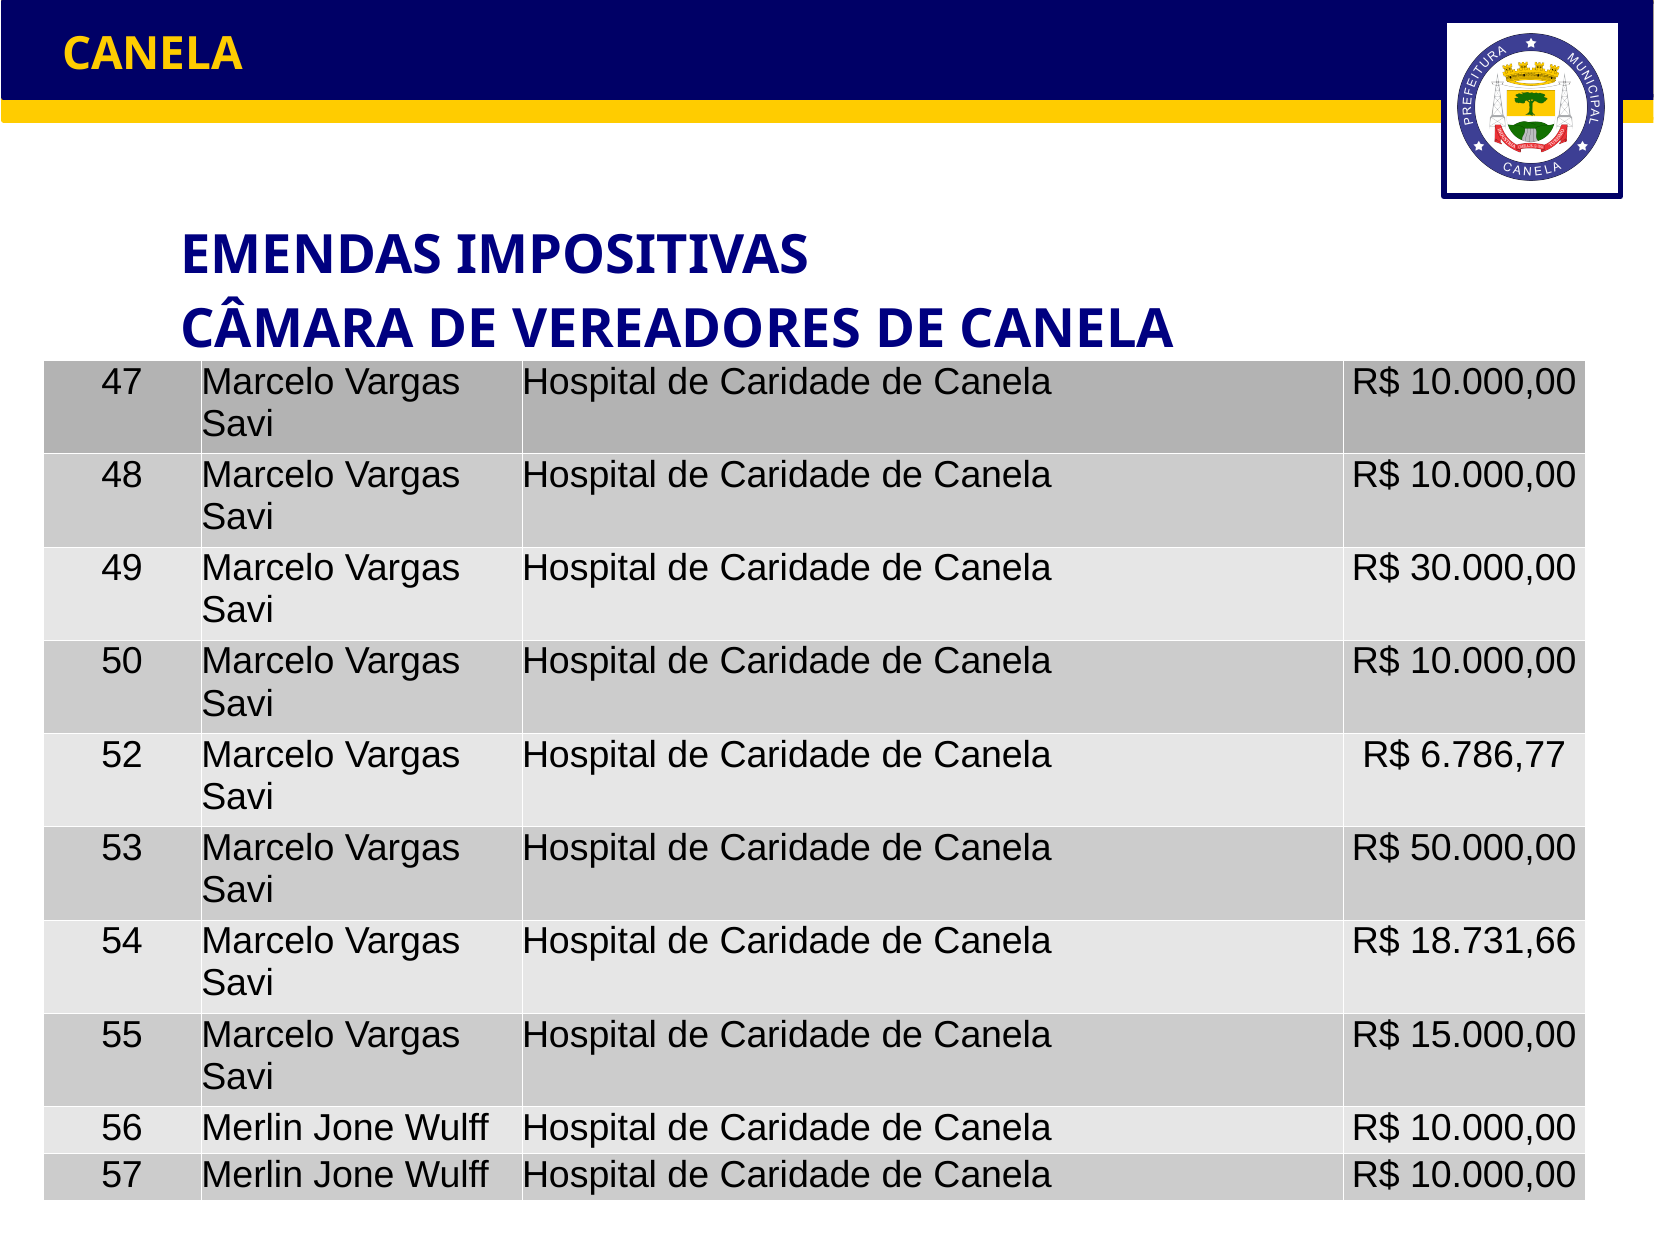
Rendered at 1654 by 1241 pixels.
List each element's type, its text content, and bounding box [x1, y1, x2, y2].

table_cell Hospital de Caridade de Canela [523, 454, 1343, 547]
text_box EMENDAS IMPOSITIVAS CÂMARA DE VEREADORES DE CANELA [165, 208, 1441, 344]
text_box [3, 0, 1654, 197]
table_cell 50 [44, 641, 201, 733]
table_cell Merlin Jone Wulff [202, 1107, 522, 1153]
table_header Hospital de Caridade de Canela [523, 361, 1343, 453]
table_cell Hospital de Caridade de Canela [523, 548, 1343, 640]
table_cell Marcelo Vargas Savi [202, 827, 522, 920]
table_cell Merlin Jone Wulff [202, 1154, 522, 1200]
table_cell 55 [44, 1014, 201, 1106]
table_cell Hospital de Caridade de Canela [523, 1107, 1343, 1153]
table_cell Marcelo Vargas Savi [202, 1014, 522, 1106]
table_cell Marcelo Vargas Savi [202, 921, 522, 1013]
table_header R$ 10.000,00 [1344, 361, 1585, 453]
table_cell Hospital de Caridade de Canela [523, 641, 1343, 733]
table_header Marcelo Vargas Savi [202, 361, 522, 453]
table_cell Marcelo Vargas Savi [202, 454, 522, 547]
table_cell 53 [44, 827, 201, 920]
table_cell Hospital de Caridade de Canela [523, 1014, 1343, 1106]
table_cell R$ 18.731,66 [1344, 921, 1585, 1013]
table_cell R$ 6.786,77 [1344, 734, 1585, 826]
table_cell 56 [44, 1107, 201, 1153]
table_cell 57 [44, 1154, 201, 1200]
table_cell 52 [44, 734, 201, 826]
table_cell R$ 10.000,00 [1344, 641, 1585, 733]
table_cell R$ 10.000,00 [1344, 1154, 1585, 1200]
table_cell Hospital de Caridade de Canela [523, 921, 1343, 1013]
table_cell Marcelo Vargas Savi [202, 734, 522, 826]
table_cell 54 [44, 921, 201, 1013]
table_header 47 [44, 361, 201, 453]
table_cell Hospital de Caridade de Canela [523, 827, 1343, 920]
table_cell R$ 10.000,00 [1344, 454, 1585, 547]
table_cell Hospital de Caridade de Canela [523, 734, 1343, 826]
table_cell R$ 30.000,00 [1344, 548, 1585, 640]
table_cell R$ 10.000,00 [1344, 1107, 1585, 1153]
table_cell 48 [44, 454, 201, 547]
table_cell Marcelo Vargas Savi [202, 641, 522, 733]
text_box CANELA [47, 13, 853, 93]
table_cell 49 [44, 548, 201, 640]
picture [1457, 33, 1605, 181]
table_cell Hospital de Caridade de Canela [523, 1154, 1343, 1200]
table_cell Marcelo Vargas Savi [202, 548, 522, 640]
table_cell R$ 50.000,00 [1344, 827, 1585, 920]
table_cell R$ 15.000,00 [1344, 1014, 1585, 1106]
